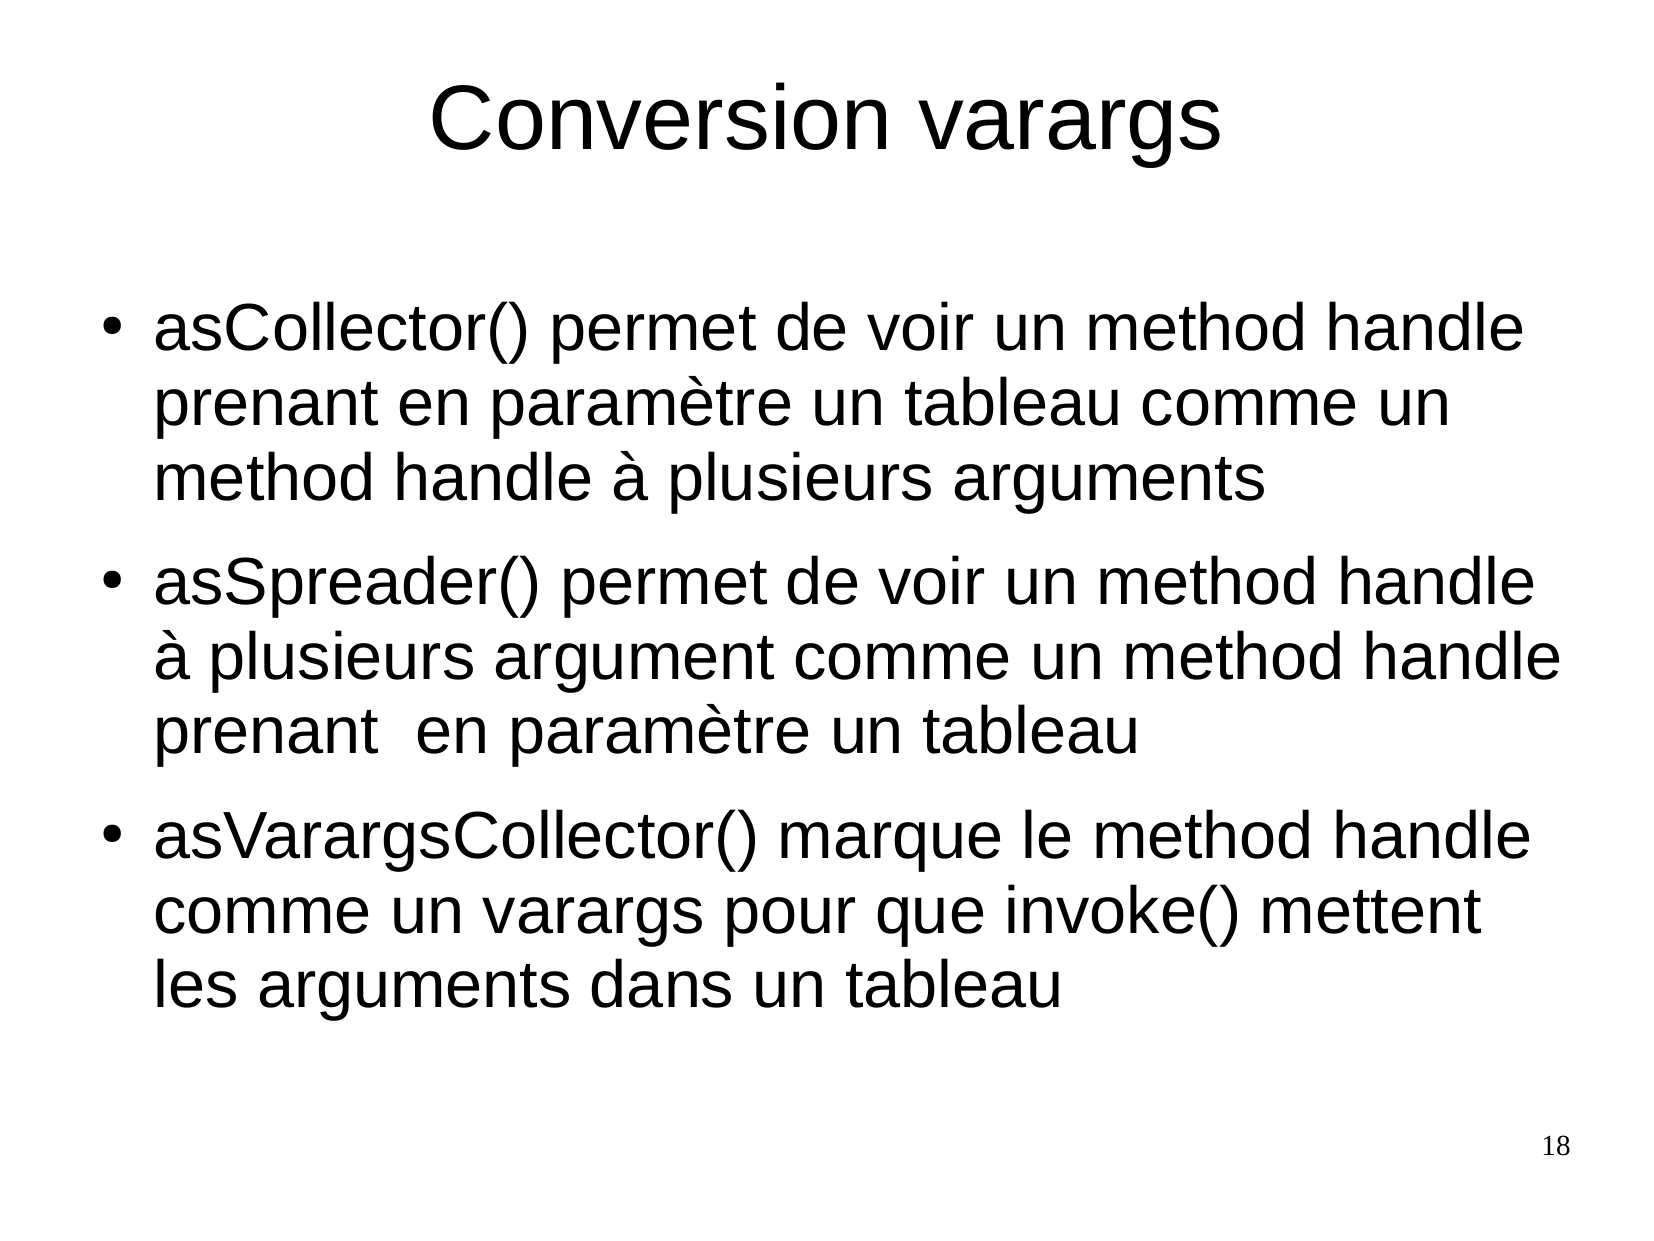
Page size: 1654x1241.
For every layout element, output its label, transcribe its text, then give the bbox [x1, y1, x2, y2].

title Conversion varargs [82, 13, 1571, 222]
list asCollector() permet de voir un method handle prenant en paramètre un tableau comme un method handle à plusieurs arguments asSpreader() permet de voir un method handle à plusieurs argument comme un method handle prenant en paramètre un tableau asVarargsCollector() marque le method handle comme un varargs pour que invoke() mettent les arguments dans un tableau [82, 290, 1571, 1109]
